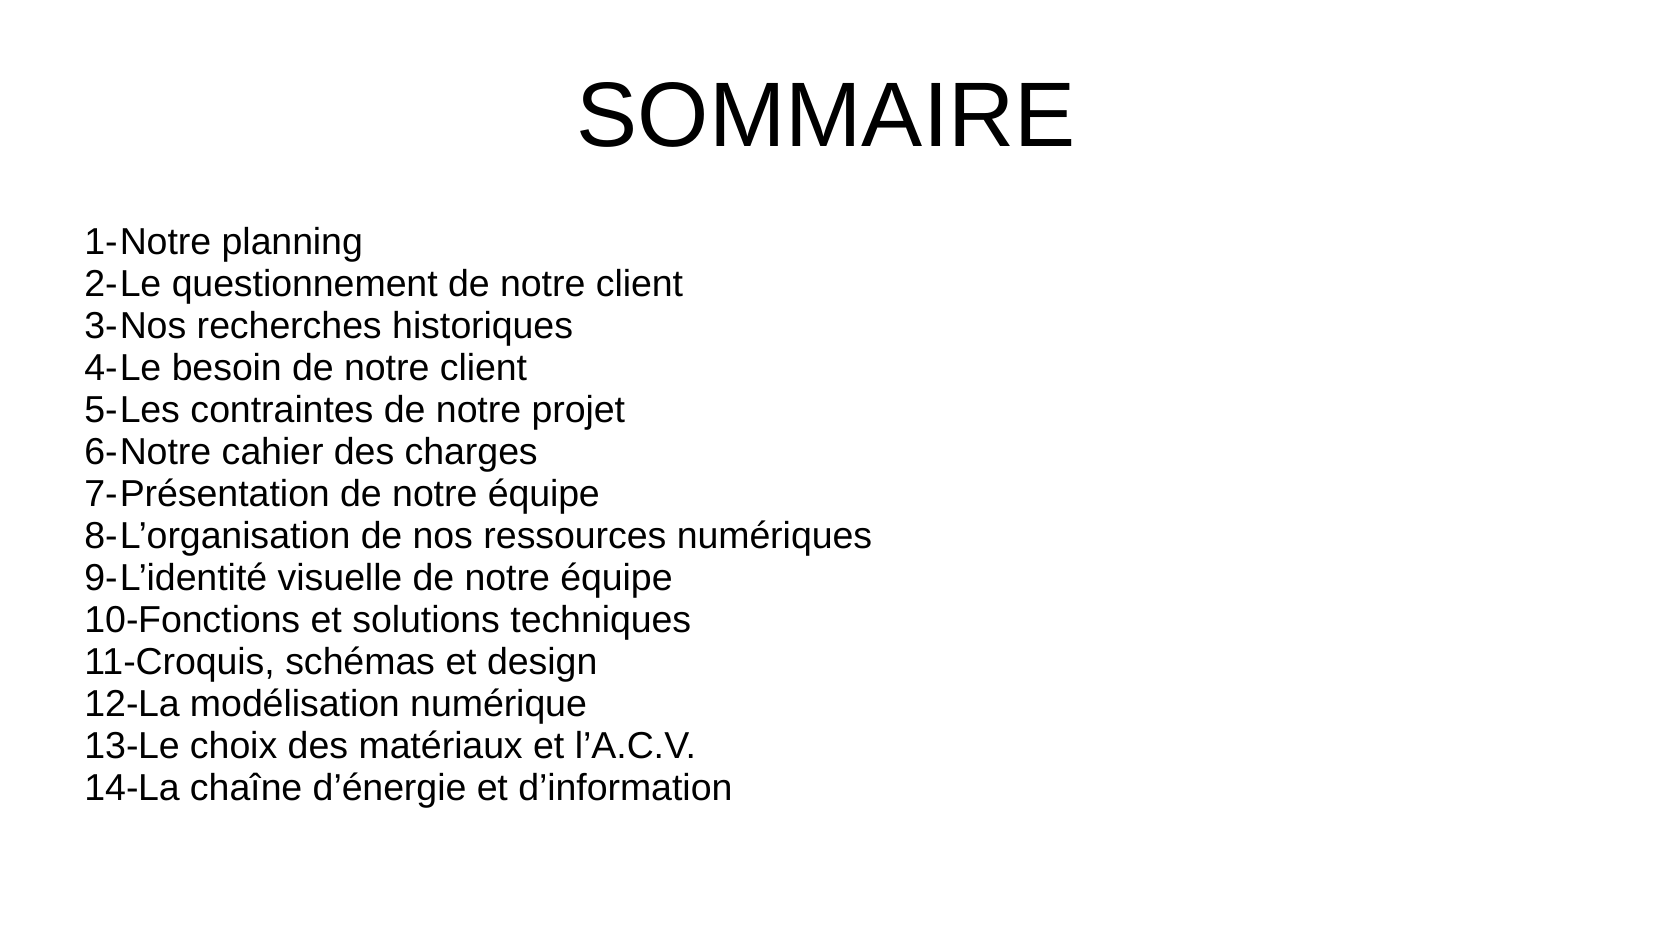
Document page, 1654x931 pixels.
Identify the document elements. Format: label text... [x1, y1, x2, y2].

title SOMMAIRE [82, 37, 1571, 193]
subtitle Notre planning Le questionnement de notre client Nos recherches historiques Le besoin de notre client Les contraintes de notre projet Notre cahier des charges Présentation de notre équipe L’organisation de nos ressources numériques L’identité visuelle de notre équipe Fonctions et solutions techniques Croquis, schémas et design La modélisation numérique Le choix des matériaux et l’A.C.V. La chaîne d’énergie et d’information [84, 220, 1573, 851]
